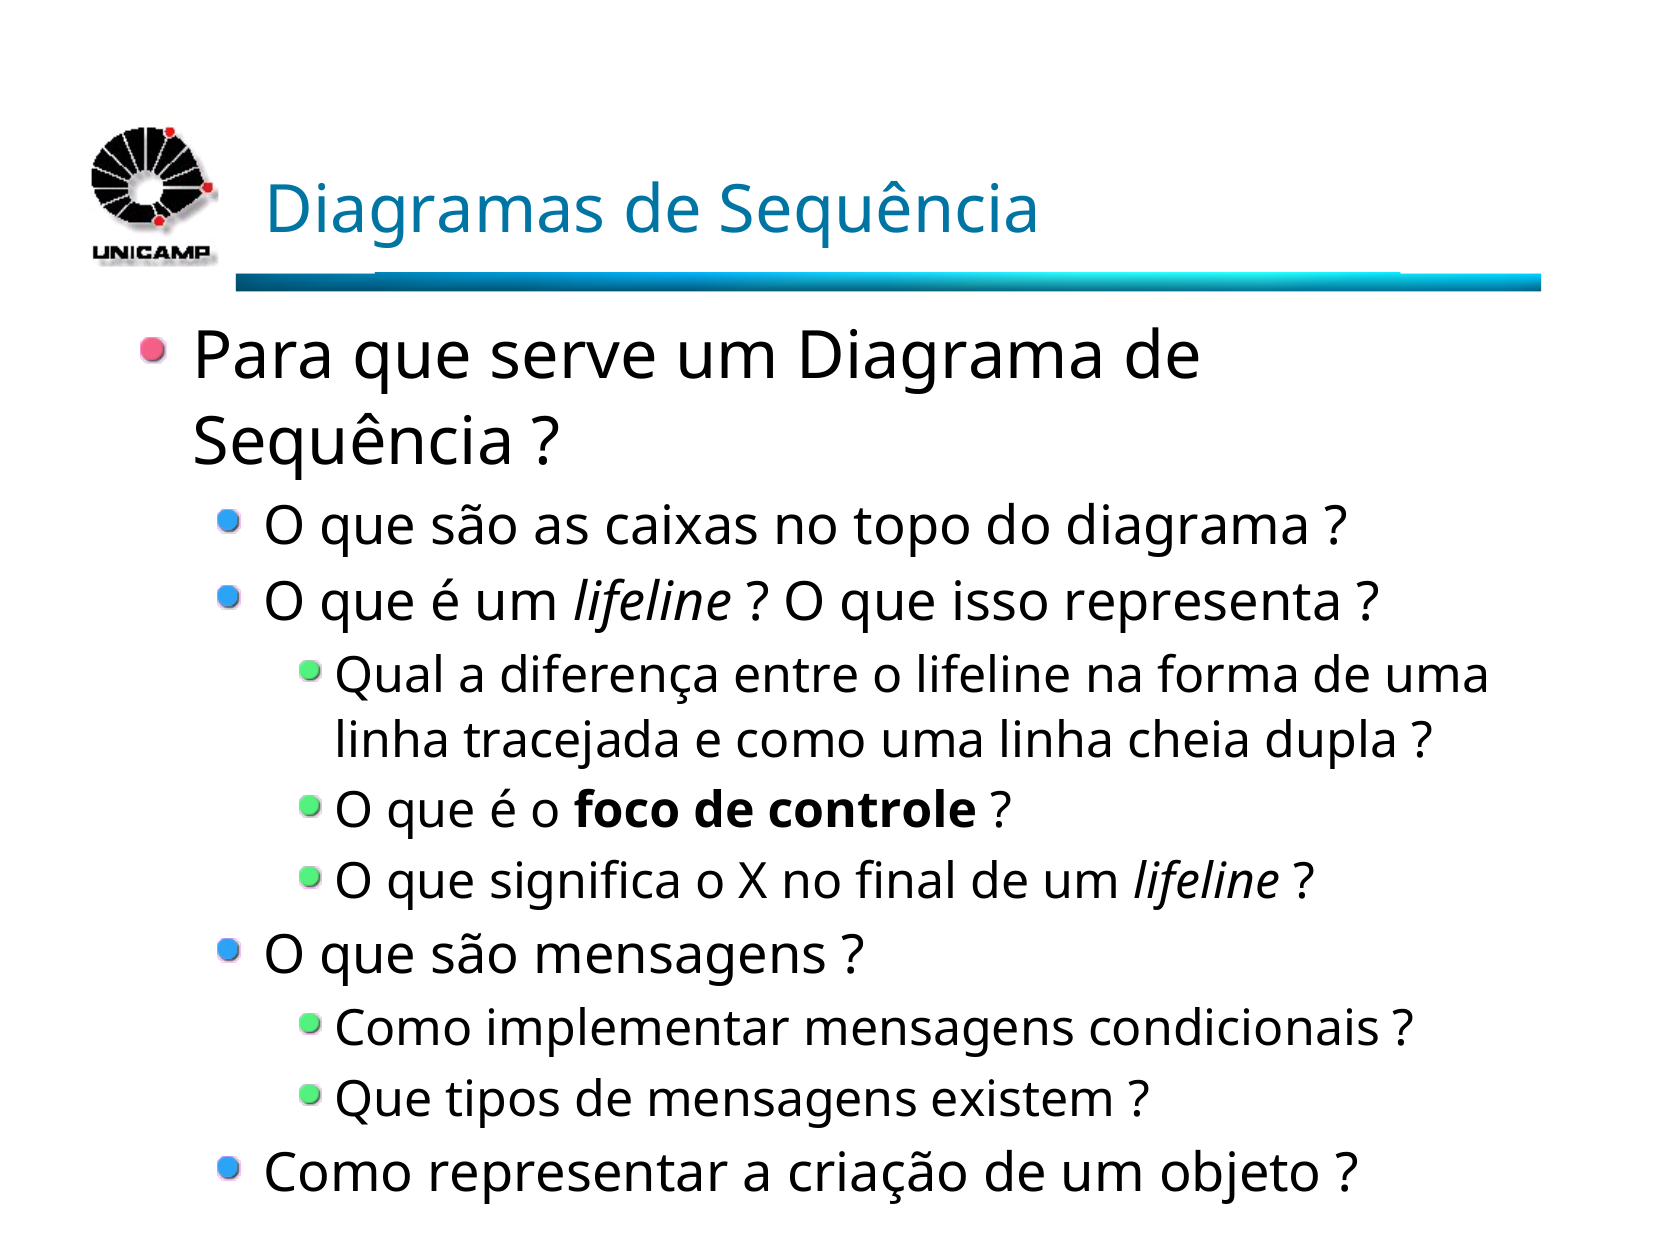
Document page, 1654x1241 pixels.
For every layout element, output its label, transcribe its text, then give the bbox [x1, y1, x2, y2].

list Para que serve um Diagrama de Sequência ? O que são as caixas no topo do diagrama ? O que é um lifeline ? O que isso representa ? Qual a diferença entre o lifeline na forma de uma linha tracejada e como uma linha cheia dupla ? O que é o foco de controle ? O que significa o X no final de um lifeline ? O que são mensagens ? Como implementar mensagens condicionais ? Que tipos de mensagens existem ? Como representar a criação de um objeto ? [121, 309, 1534, 1167]
picture [216, 1167, 242, 1182]
picture [125, 272, 1654, 295]
title Diagramas de Sequência [264, 57, 1534, 250]
